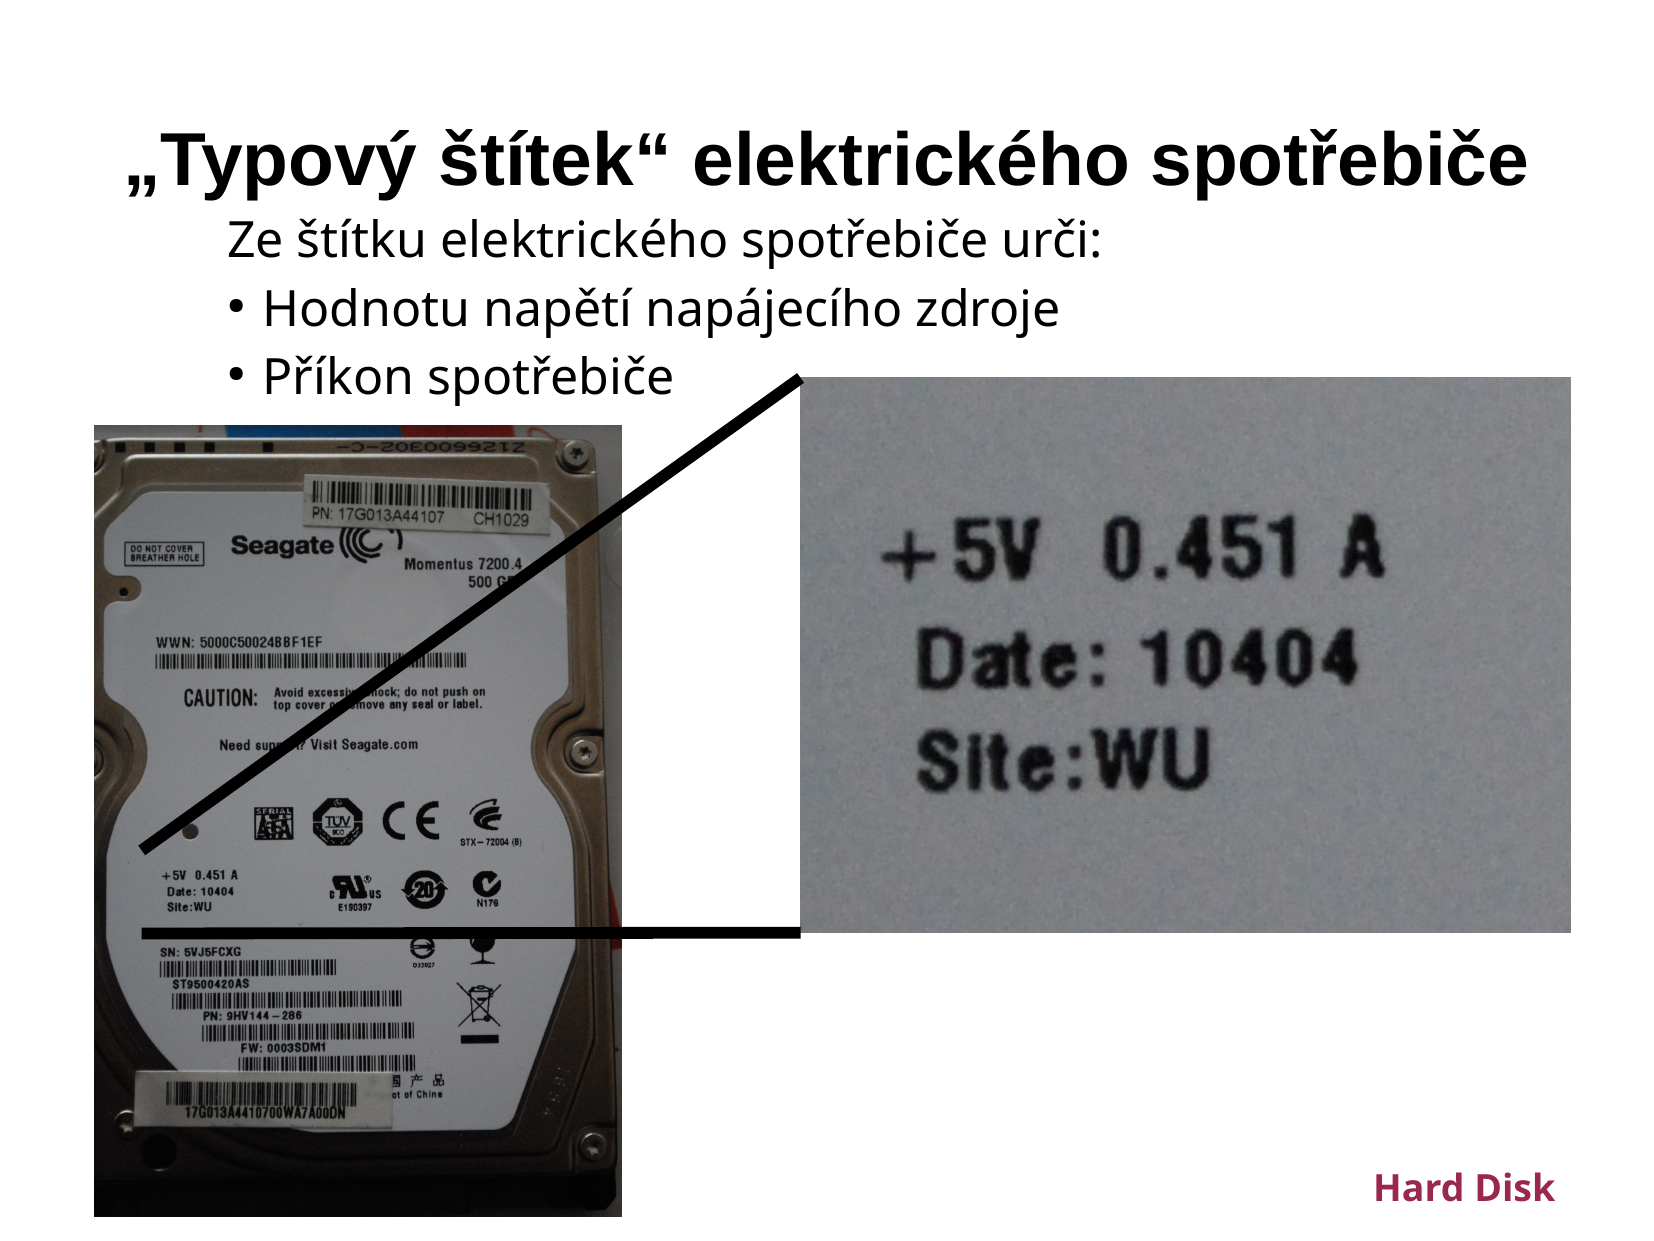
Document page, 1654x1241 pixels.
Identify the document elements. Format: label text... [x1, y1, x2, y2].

picture [800, 377, 1571, 933]
text_box Ze štítku elektrického spotřebiče urči: Hodnotu napětí napájecího zdroje Příkon spotřebiče [212, 212, 1489, 402]
title „Typový štítek“ elektrického spotřebiče [82, 94, 1571, 225]
text_box Hard Disk [1358, 1153, 1630, 1221]
picture [94, 425, 622, 1217]
